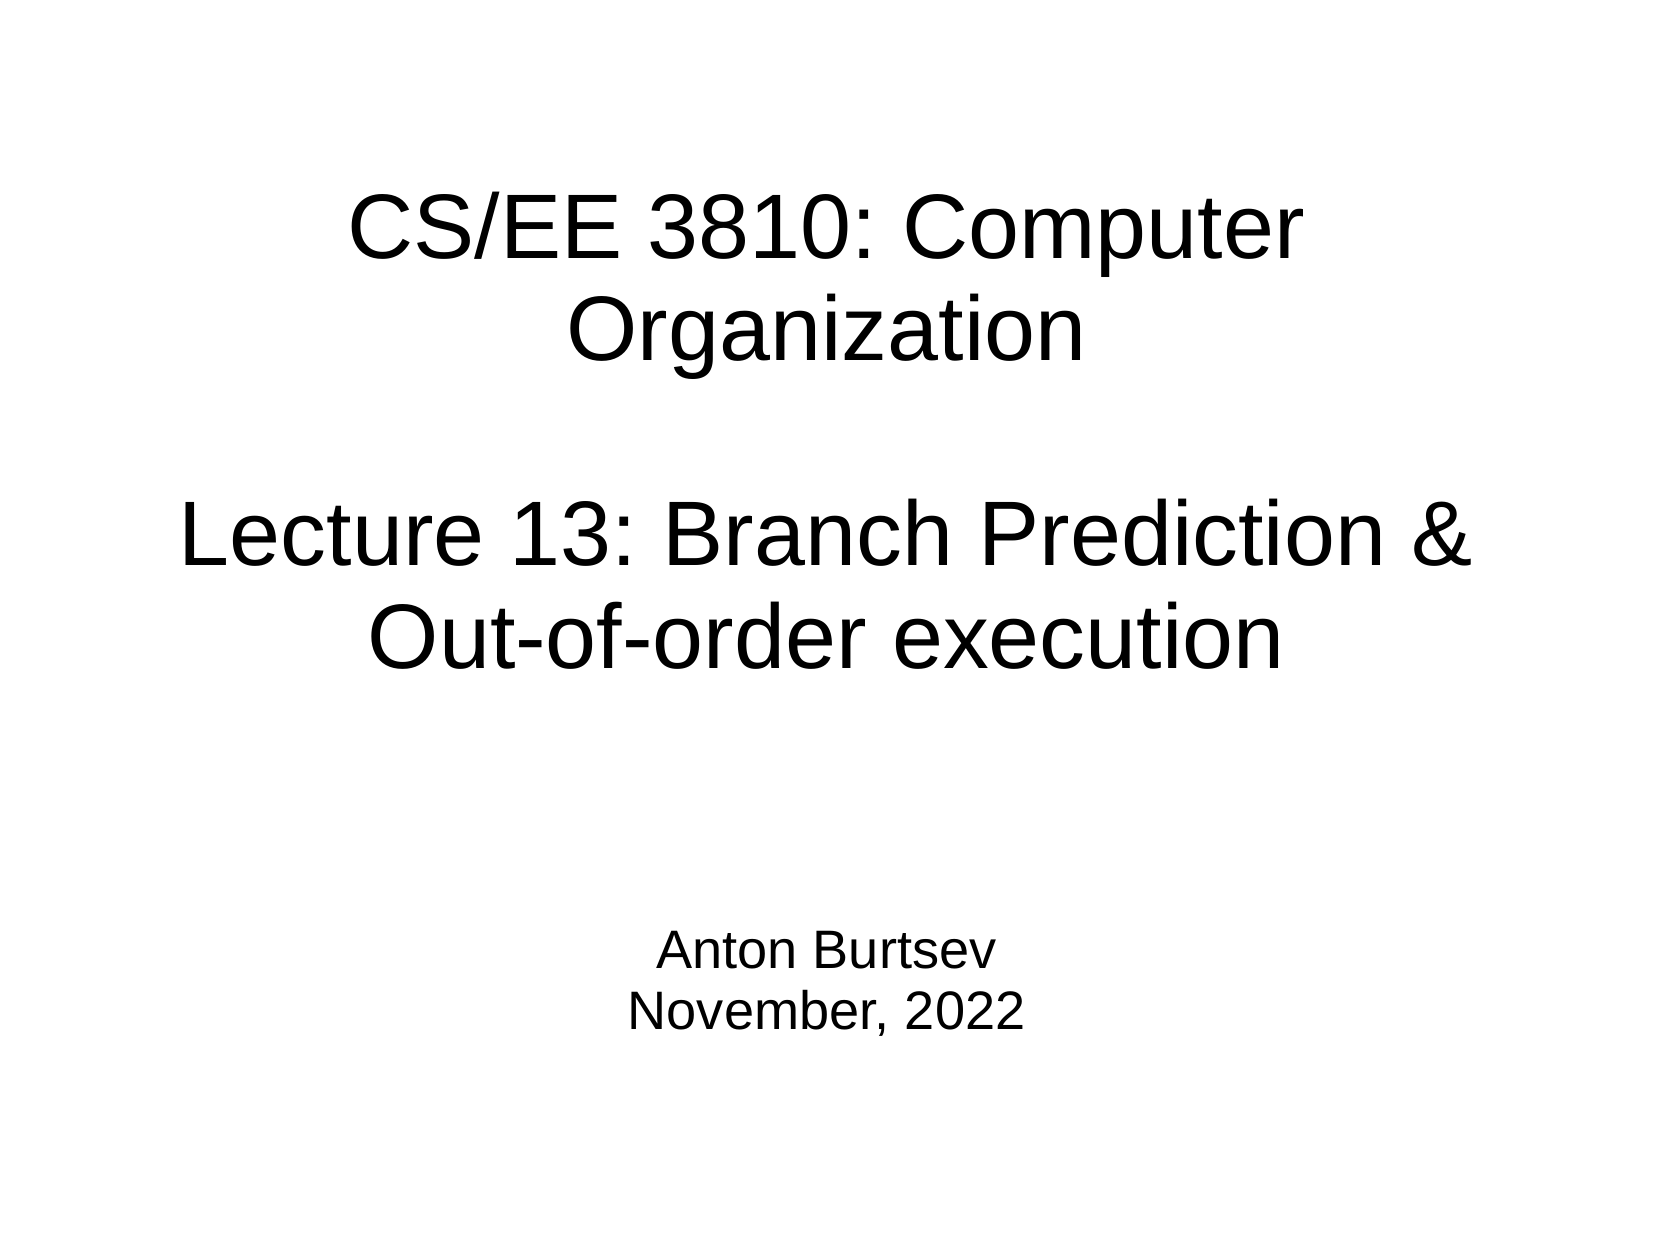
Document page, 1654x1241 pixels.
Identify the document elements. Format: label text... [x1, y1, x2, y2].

subtitle Anton Burtsev November, 2022 [82, 637, 1571, 1109]
title CS/EE 3810: Computer Organization Lecture 13: Branch Prediction & Out-of-order execution [82, 113, 1571, 637]
